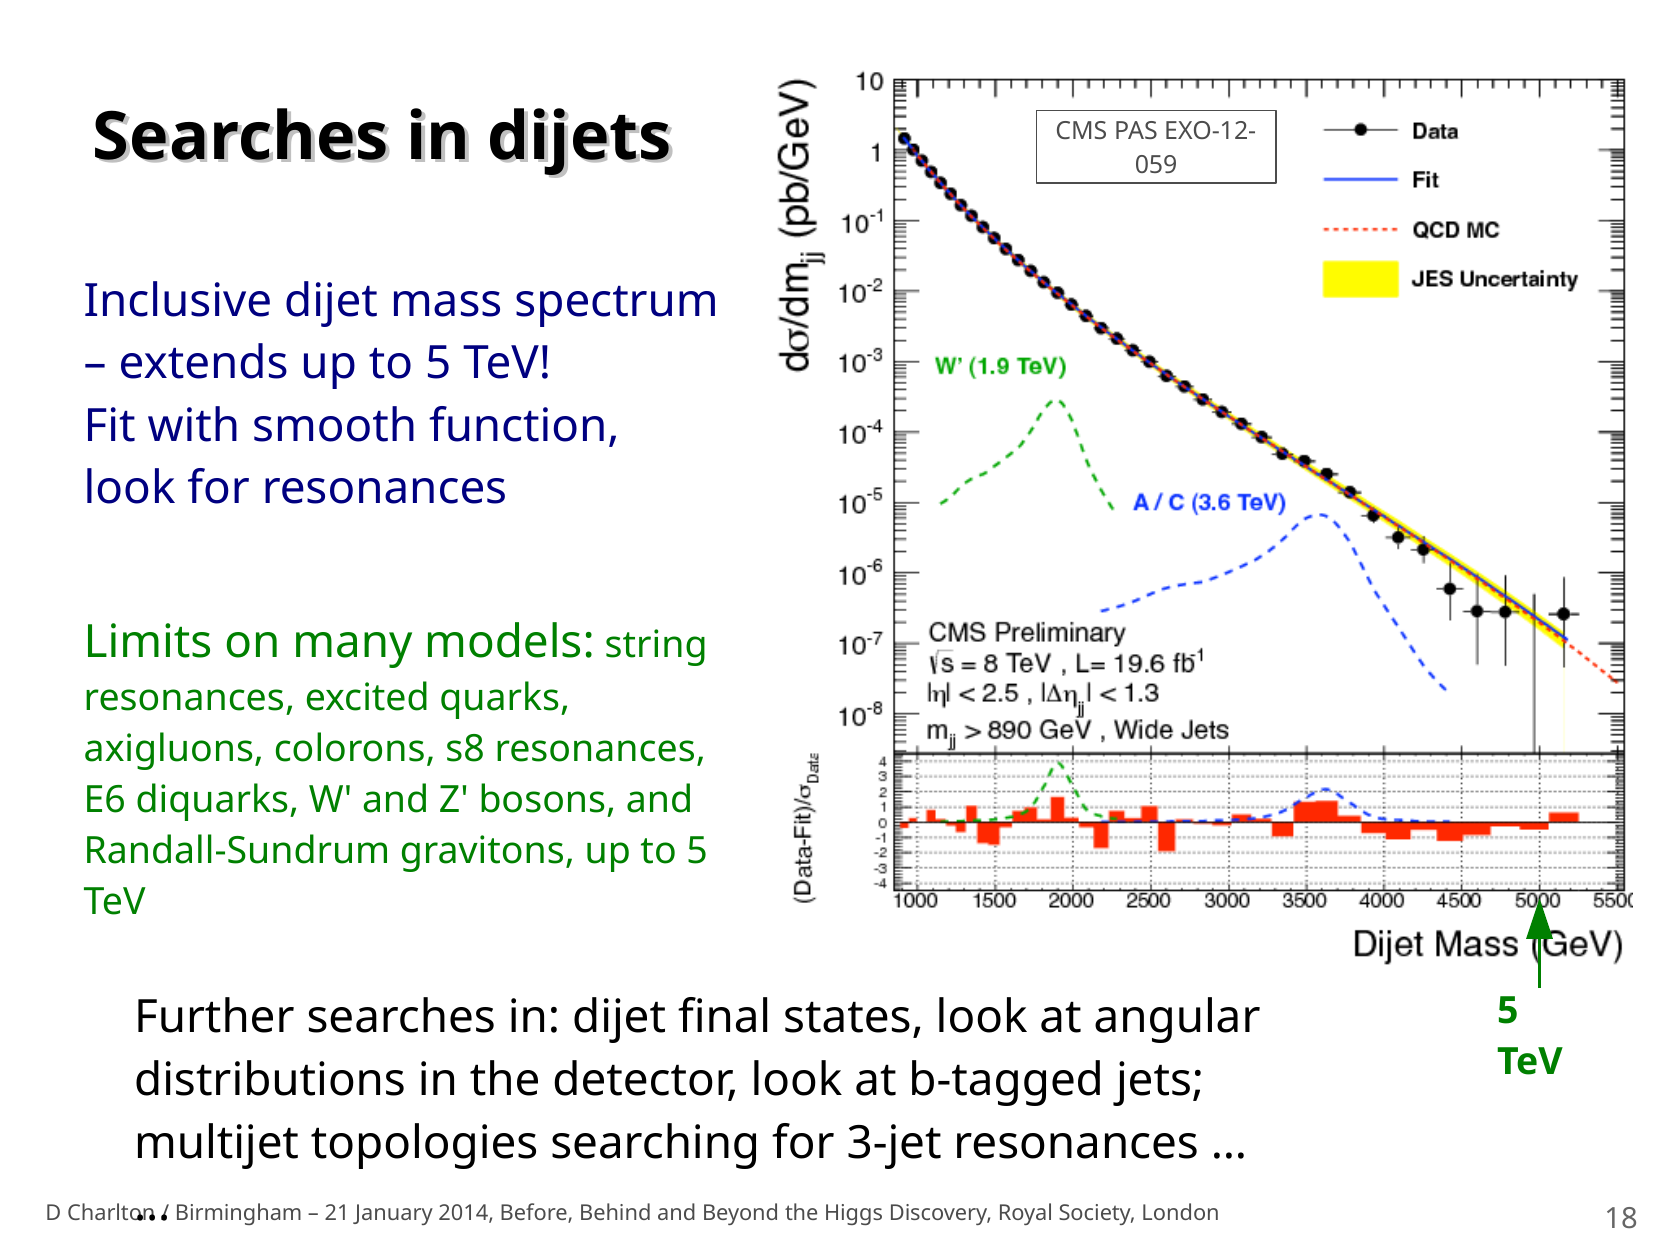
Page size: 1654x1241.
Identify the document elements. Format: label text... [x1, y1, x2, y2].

text_box 5 TeV [1482, 976, 1609, 1036]
text_box Inclusive dijet mass spectrum – extends up to 5 TeV! Fit with smooth function, look for resonances Limits on many models: string resonances, excited quarks, axigluons, colorons, s8 resonances, E6 diquarks, W' and Z' bosons, and Randall-Sundrum gravitons, up to 5 TeV [68, 259, 736, 944]
text_box Searches in dijets [78, 80, 757, 174]
picture [757, 24, 1633, 984]
text_box CMS PAS EXO-12-059 [1036, 129, 1276, 164]
text_box Further searches in: dijet final states, look at angular distributions in the detector, look at b-tagged jets; multijet topologies searching for 3-jet resonances … … [119, 976, 1294, 1152]
